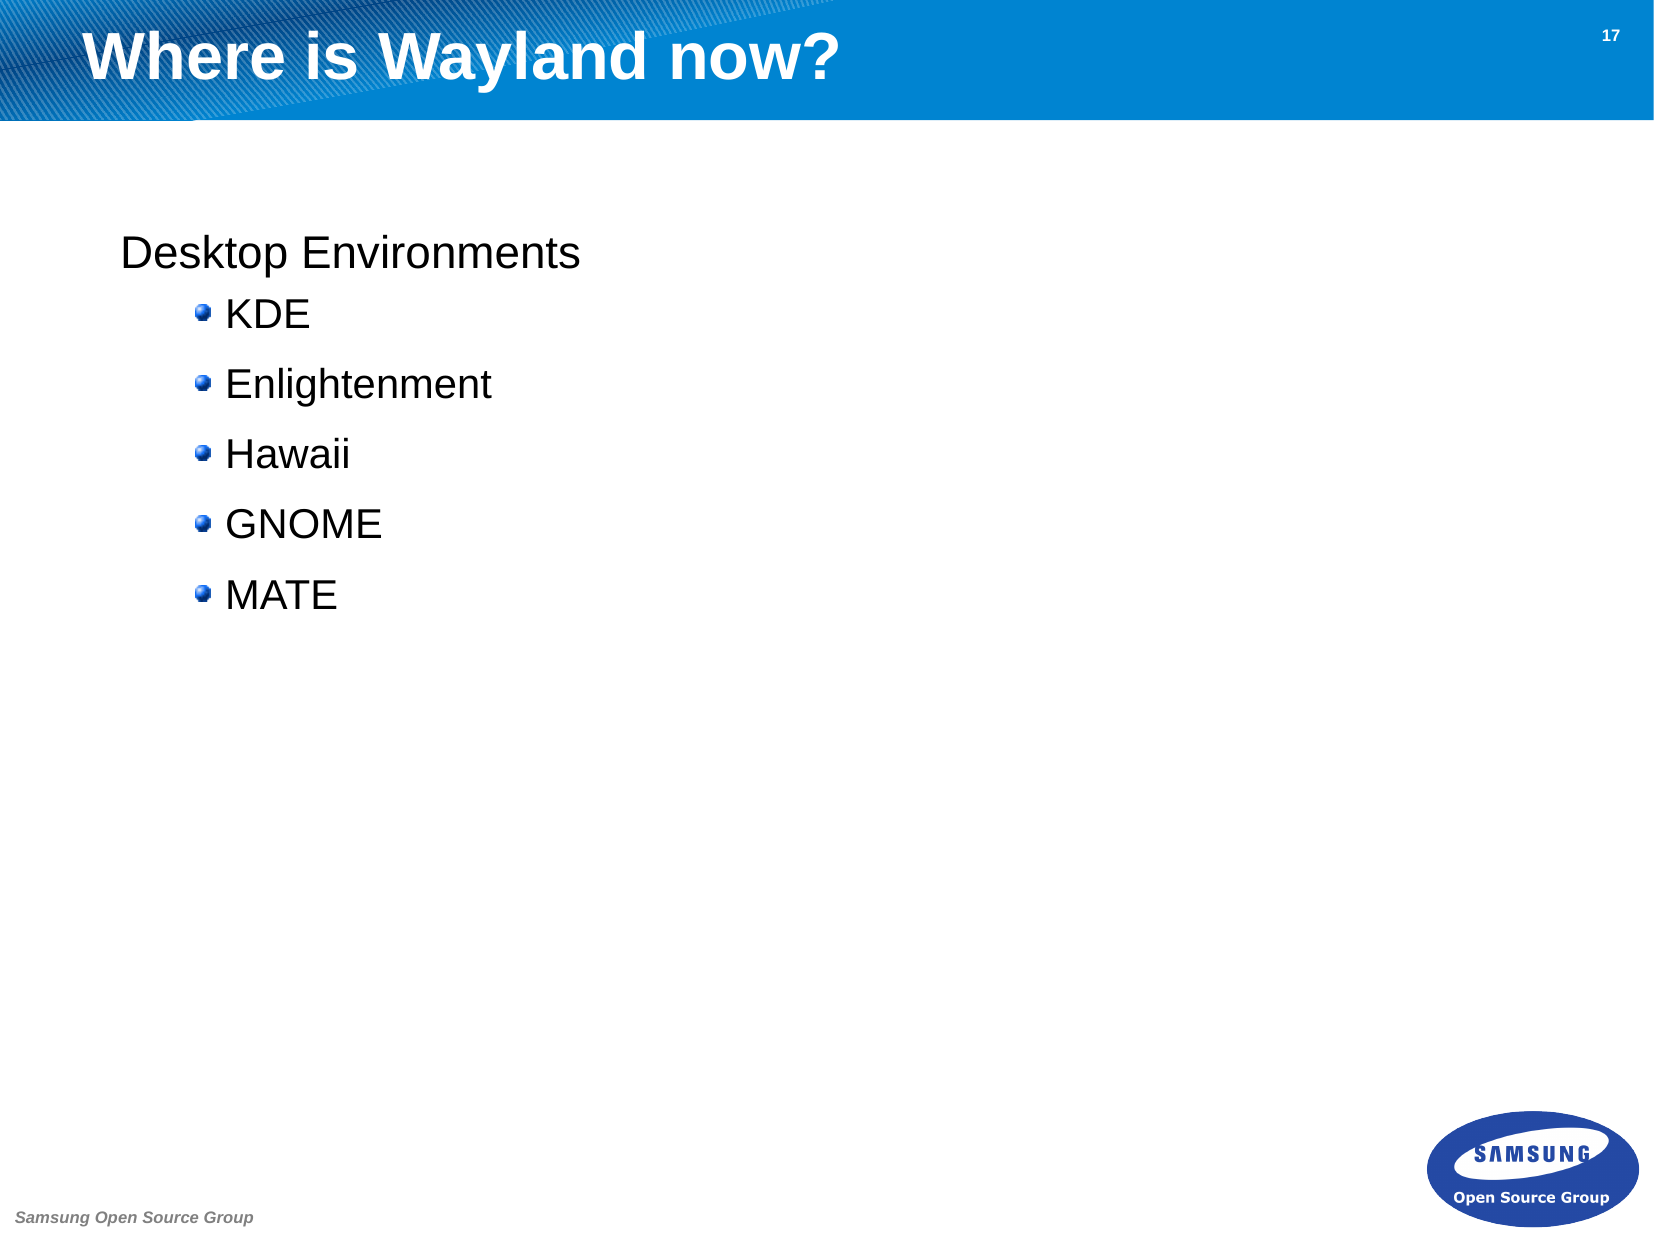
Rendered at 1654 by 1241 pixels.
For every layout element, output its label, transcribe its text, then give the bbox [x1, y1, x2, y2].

list Desktop Environments KDE Enlightenment Hawaii GNOME MATE [90, 225, 1545, 945]
picture [1425, 1109, 1641, 1230]
title Where is Wayland now? [82, 15, 1570, 100]
